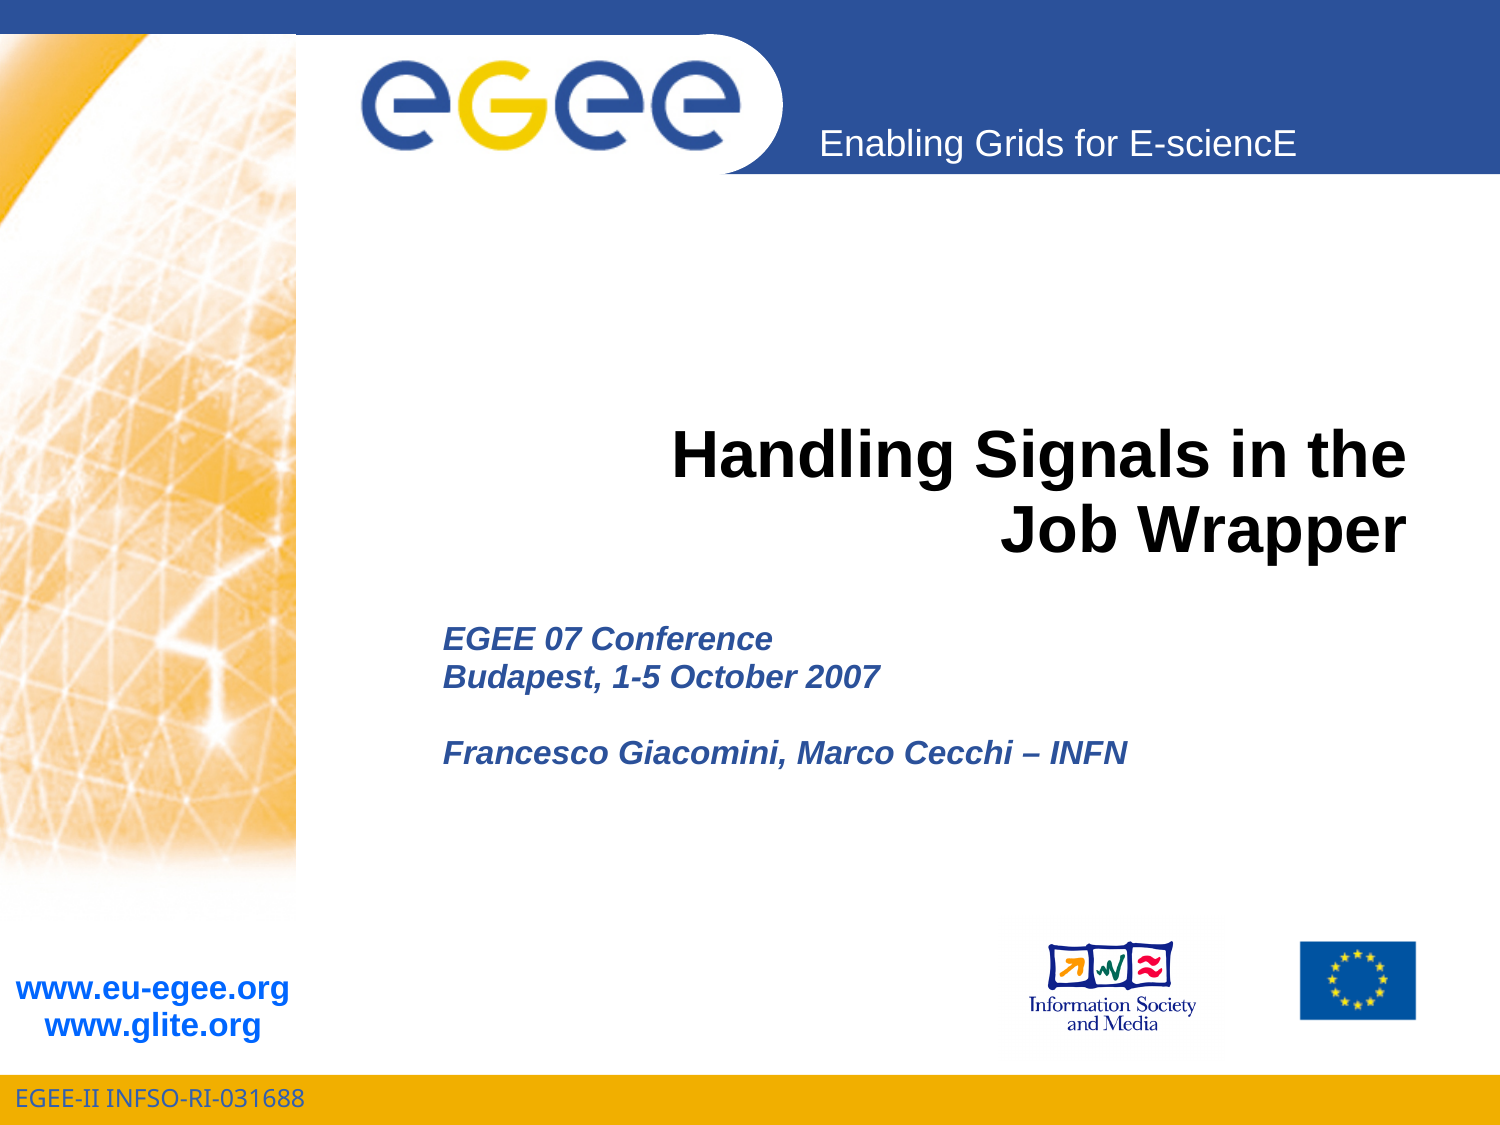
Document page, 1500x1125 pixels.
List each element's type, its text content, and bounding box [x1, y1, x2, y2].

subtitle EGEE 07 Conference Budapest, 1-5 October 2007 Francesco Giacomini, Marco Cecchi – INFN [353, 619, 1423, 879]
title Handling Signals in the Job Wrapper [353, 409, 1423, 619]
picture [355, 56, 748, 154]
picture [998, 915, 1225, 1061]
picture [0, 34, 296, 921]
picture [1291, 934, 1424, 1028]
